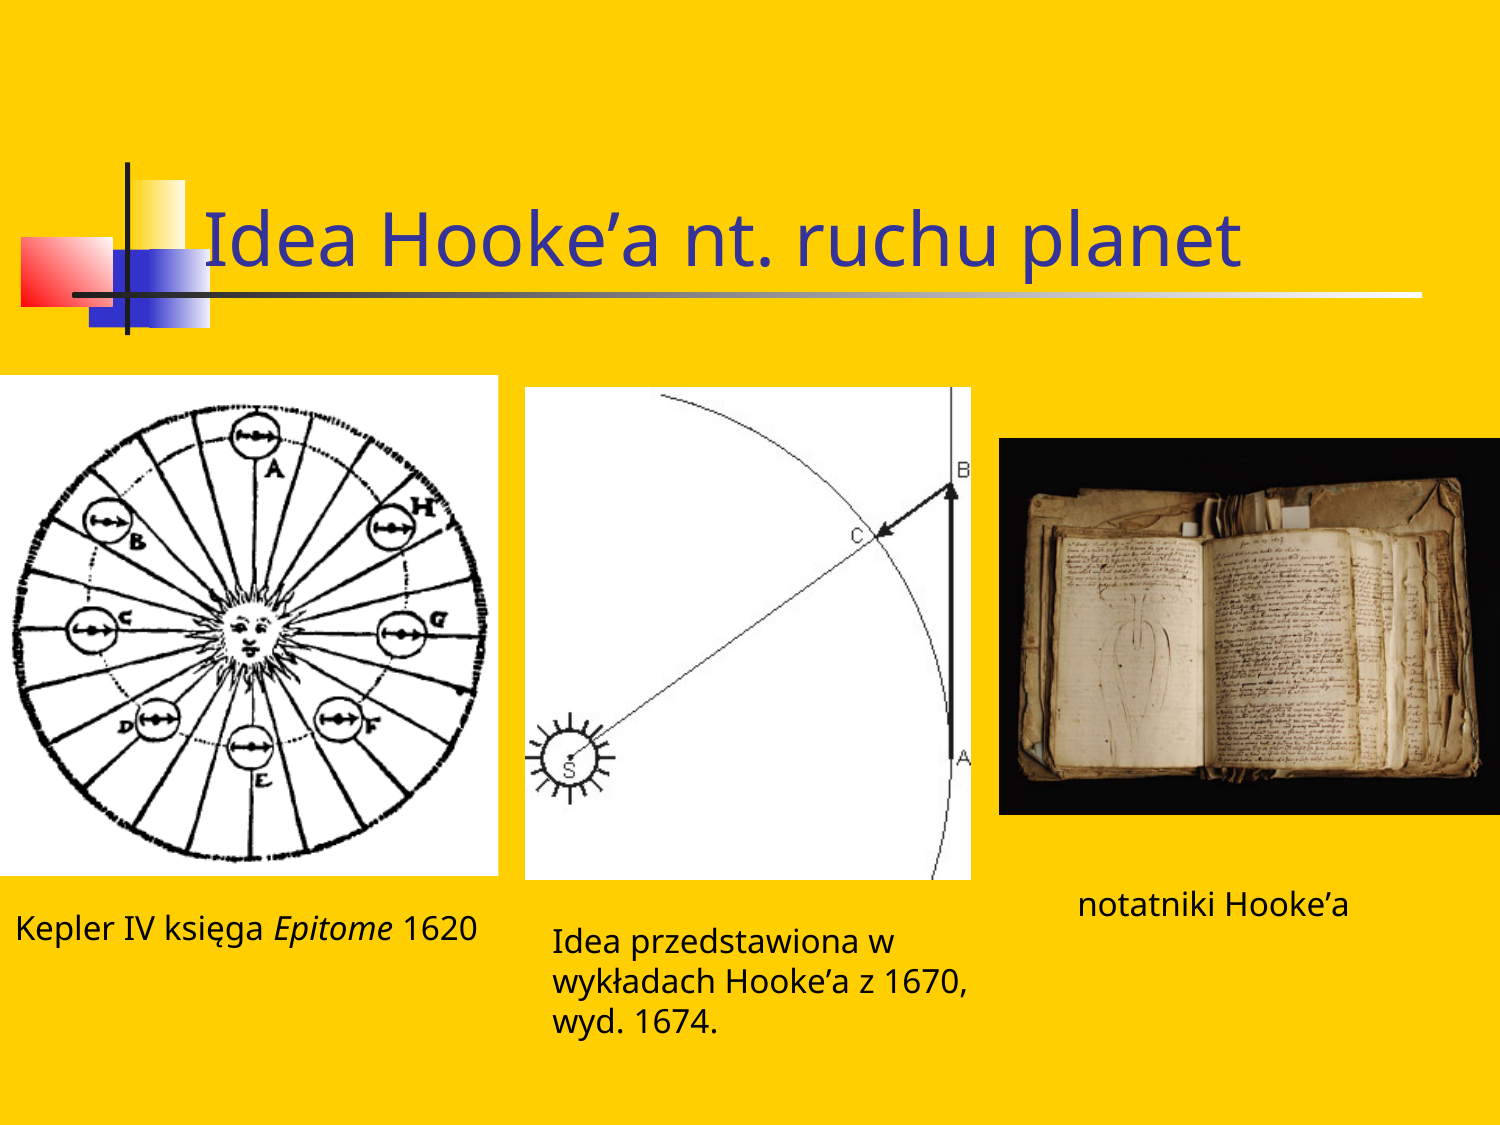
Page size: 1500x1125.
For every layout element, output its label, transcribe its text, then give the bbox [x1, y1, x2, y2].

picture [0, 375, 499, 876]
title Idea Hooke’a nt. ruchu planet [188, 101, 1468, 289]
picture [525, 387, 971, 880]
text_box Kepler IV księga Epitome 1620 [0, 899, 676, 956]
text_box notatniki Hooke’a [1062, 874, 1500, 931]
picture [999, 438, 1500, 815]
text_box Idea przedstawiona w wykładach Hooke’a z 1670, wyd. 1674. [537, 912, 1051, 1048]
